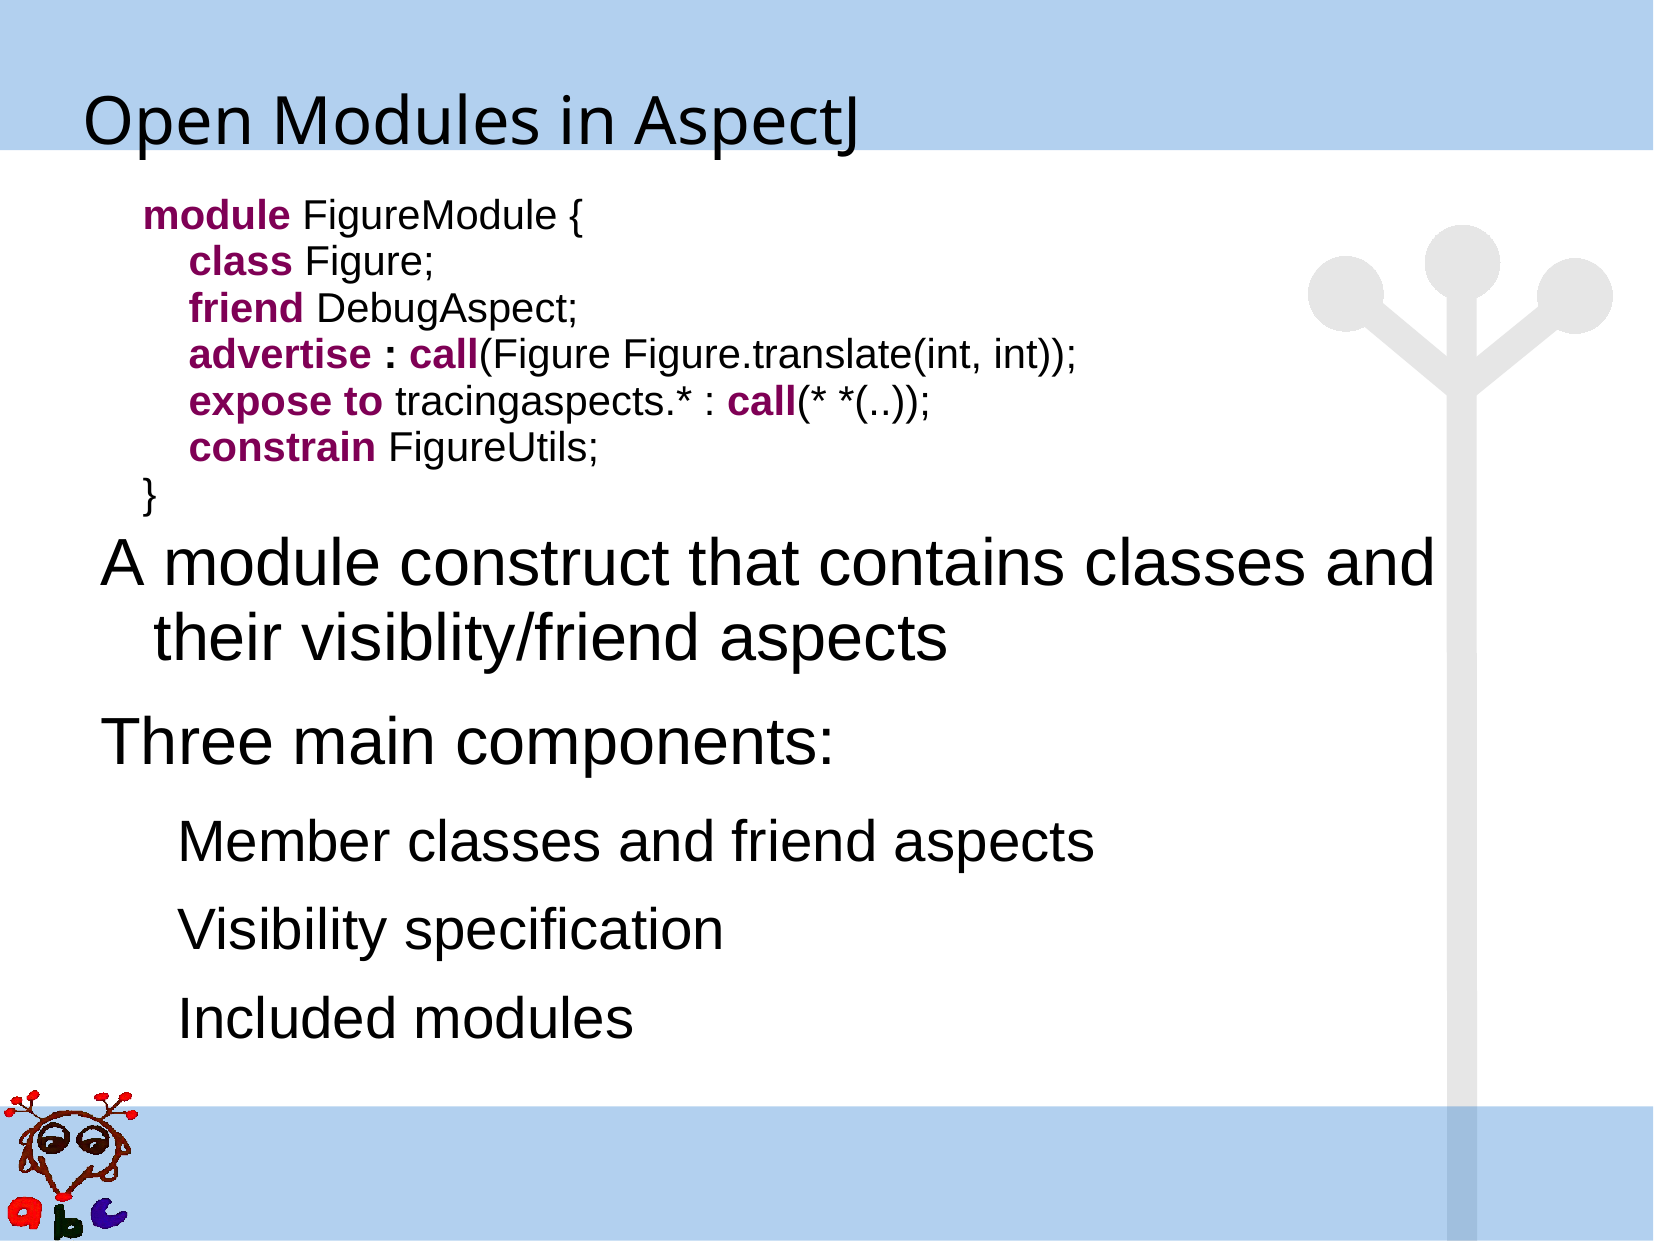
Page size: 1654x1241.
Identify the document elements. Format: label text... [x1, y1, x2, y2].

text_box module FigureModule { class Figure; friend DebugAspect; advertise : call(Figure Figure.translate(int, int)); expose to tracingaspects.* : call(* *(..)); constrain FigureUtils; } [141, 186, 1126, 523]
list A module construct that contains classes and their visiblity/friend aspects Three main components: Member classes and friend aspects Visibility specification Included modules [82, 525, 1571, 1053]
picture [0, 1088, 139, 1241]
title Open Modules in AspectJ [82, 49, 1576, 188]
